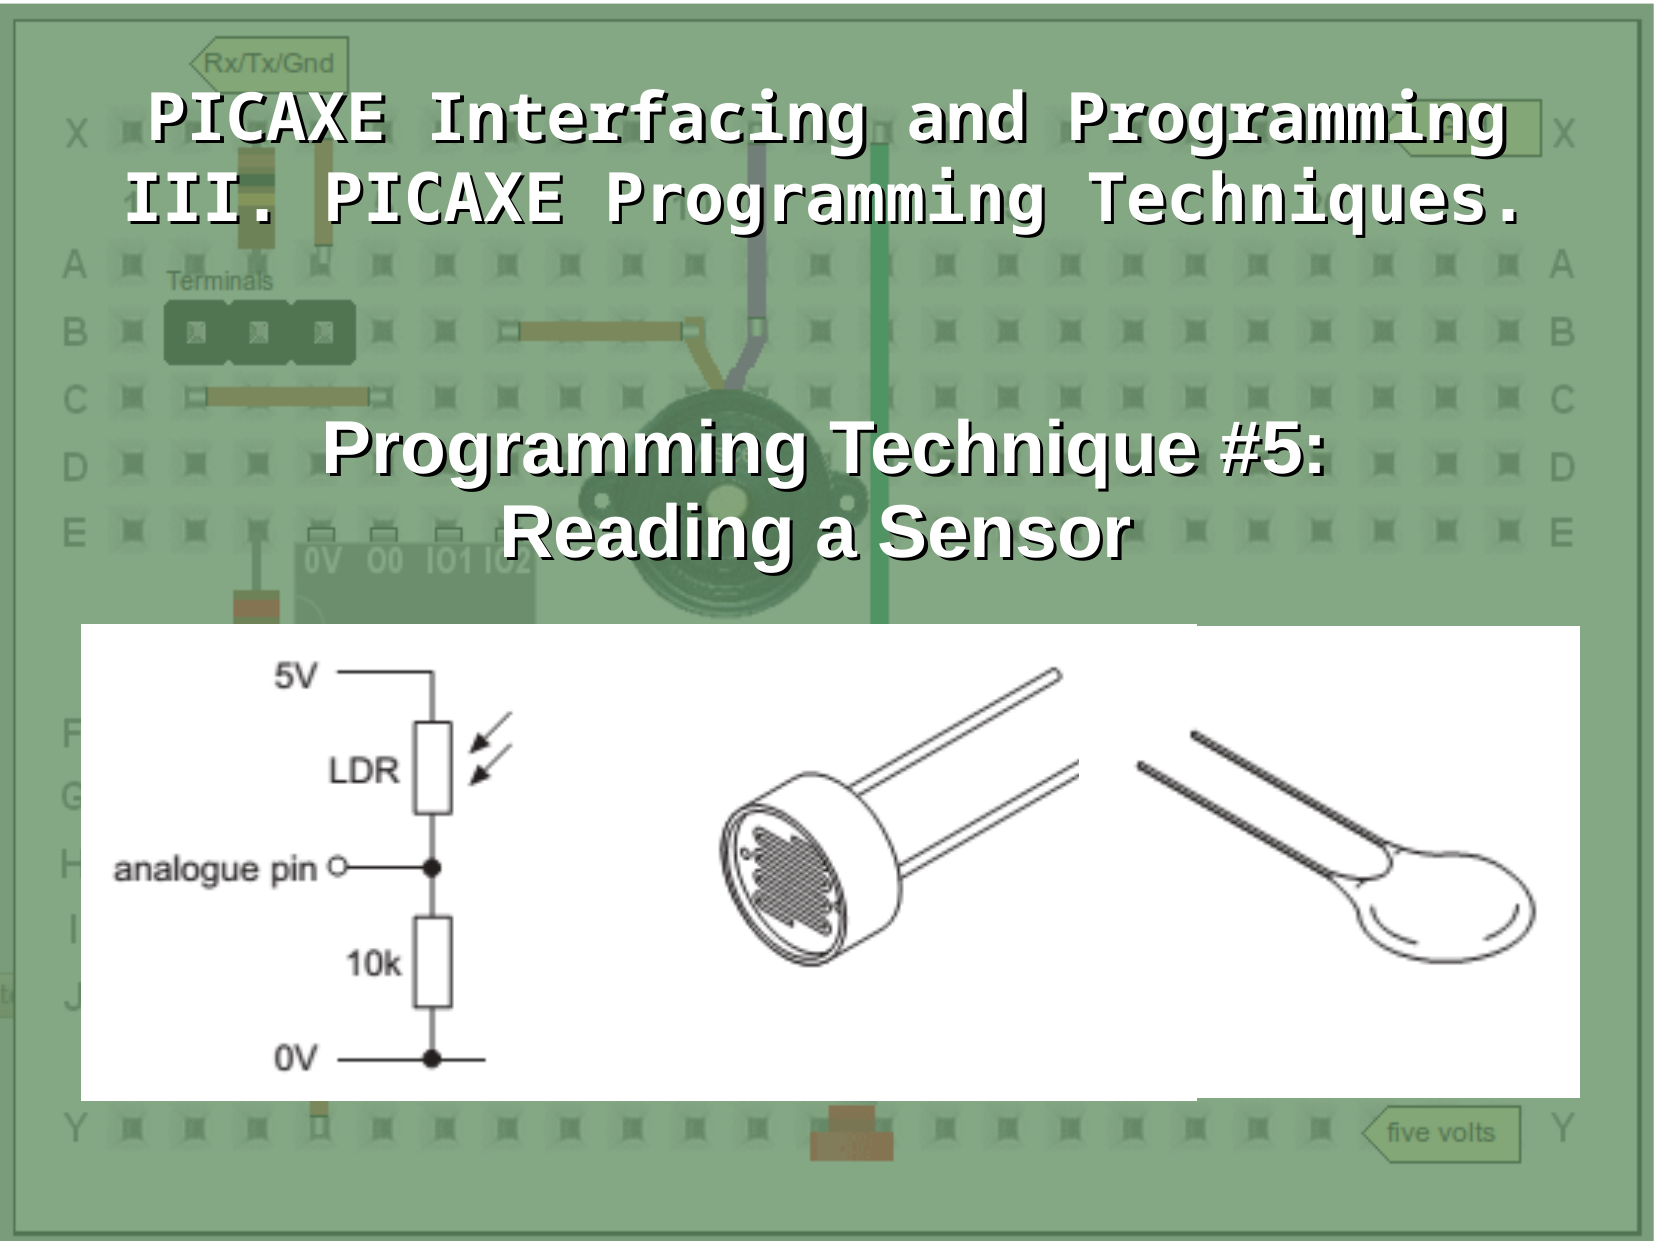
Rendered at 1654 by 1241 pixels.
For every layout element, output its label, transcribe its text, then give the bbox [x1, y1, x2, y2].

picture [0, 3, 1654, 1241]
text_box [71, 304, 1561, 1180]
title PICAXE Interfacing and Programming III. PICAXE Programming Techniques. [82, 37, 1571, 269]
